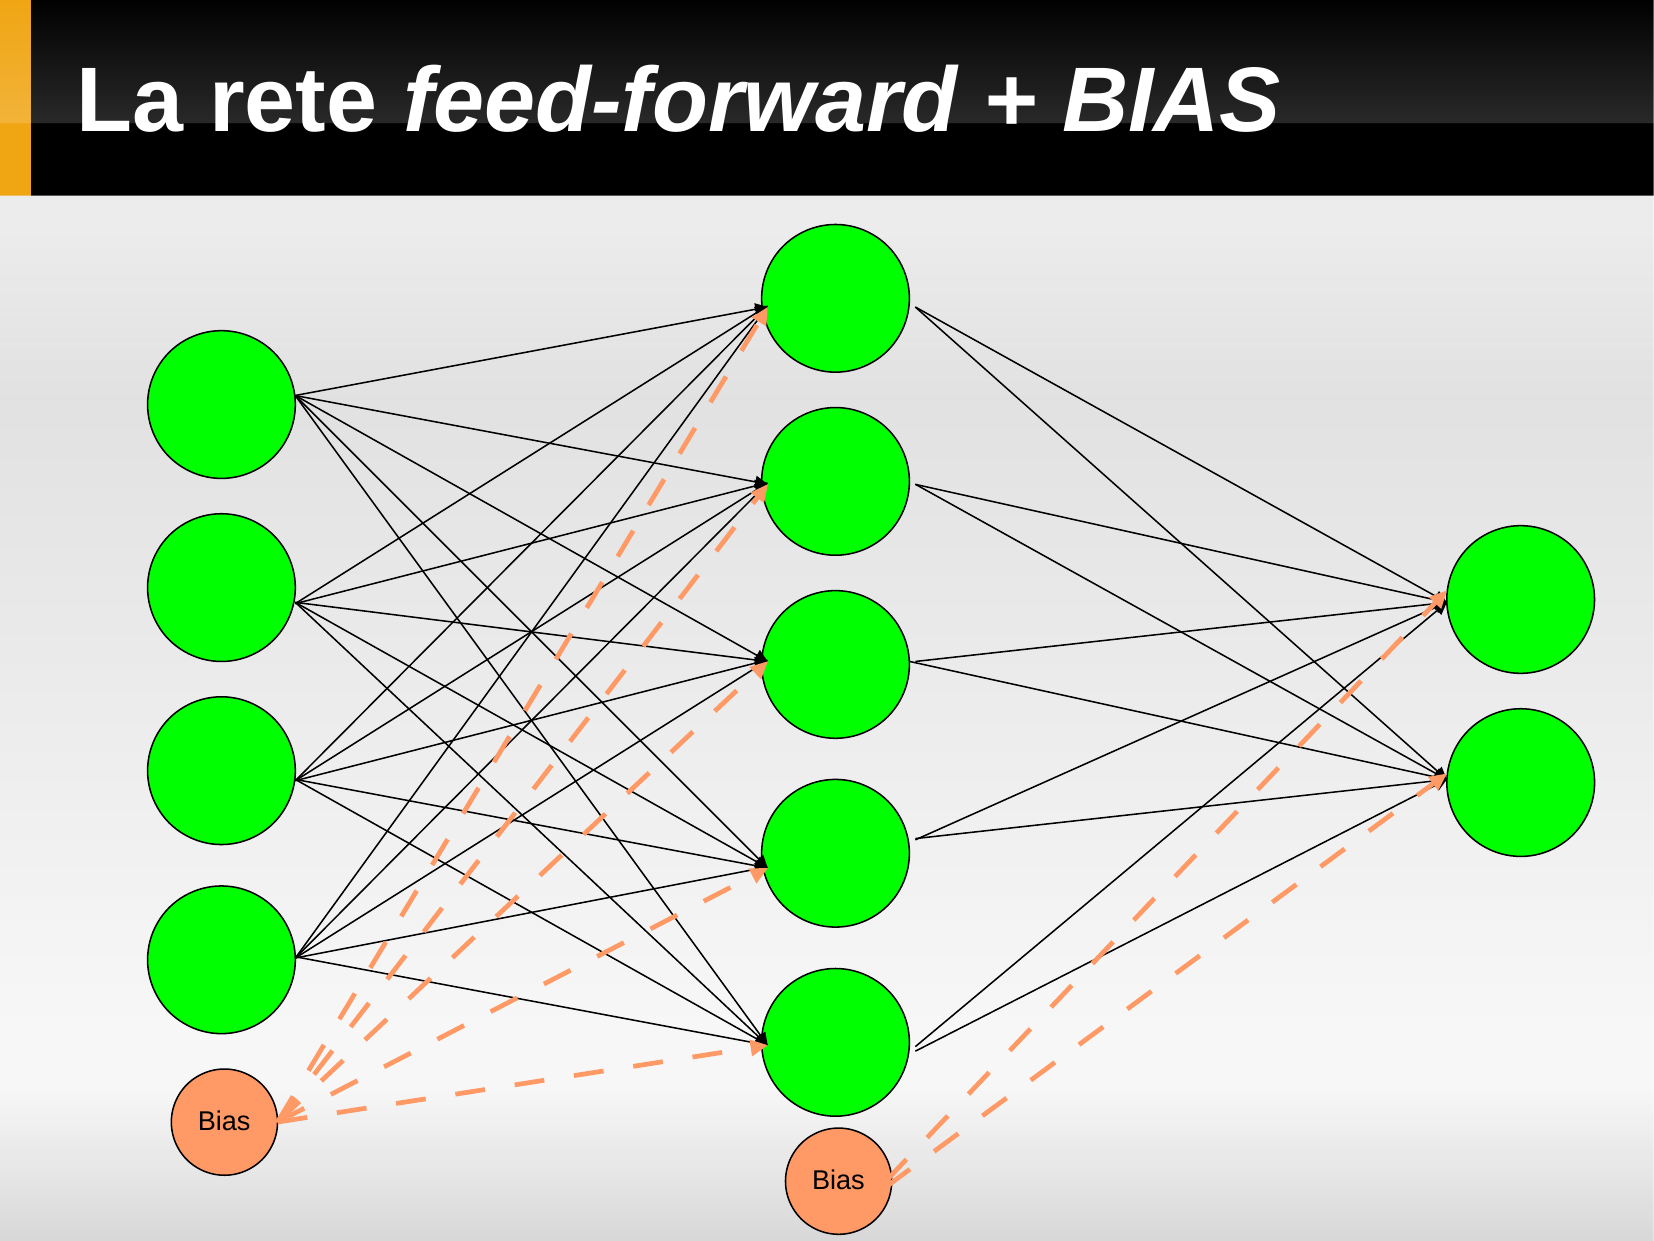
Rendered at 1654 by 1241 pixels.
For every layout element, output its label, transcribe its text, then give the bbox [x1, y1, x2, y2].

text_box Bias [183, 1098, 272, 1144]
text_box [1446, 525, 1595, 674]
text_box [762, 590, 910, 739]
text_box Bias [797, 1157, 886, 1203]
text_box [147, 330, 296, 479]
text_box [761, 407, 910, 556]
text_box [1446, 708, 1595, 857]
text_box [762, 968, 910, 1117]
text_box [147, 885, 296, 1034]
title La rete feed-forward + BIAS [76, 7, 1565, 200]
text_box [785, 1128, 892, 1235]
text_box [761, 224, 910, 373]
text_box [147, 696, 296, 845]
text_box [761, 779, 910, 928]
picture [0, 0, 1654, 1241]
text_box [171, 1069, 278, 1176]
text_box [147, 513, 296, 662]
